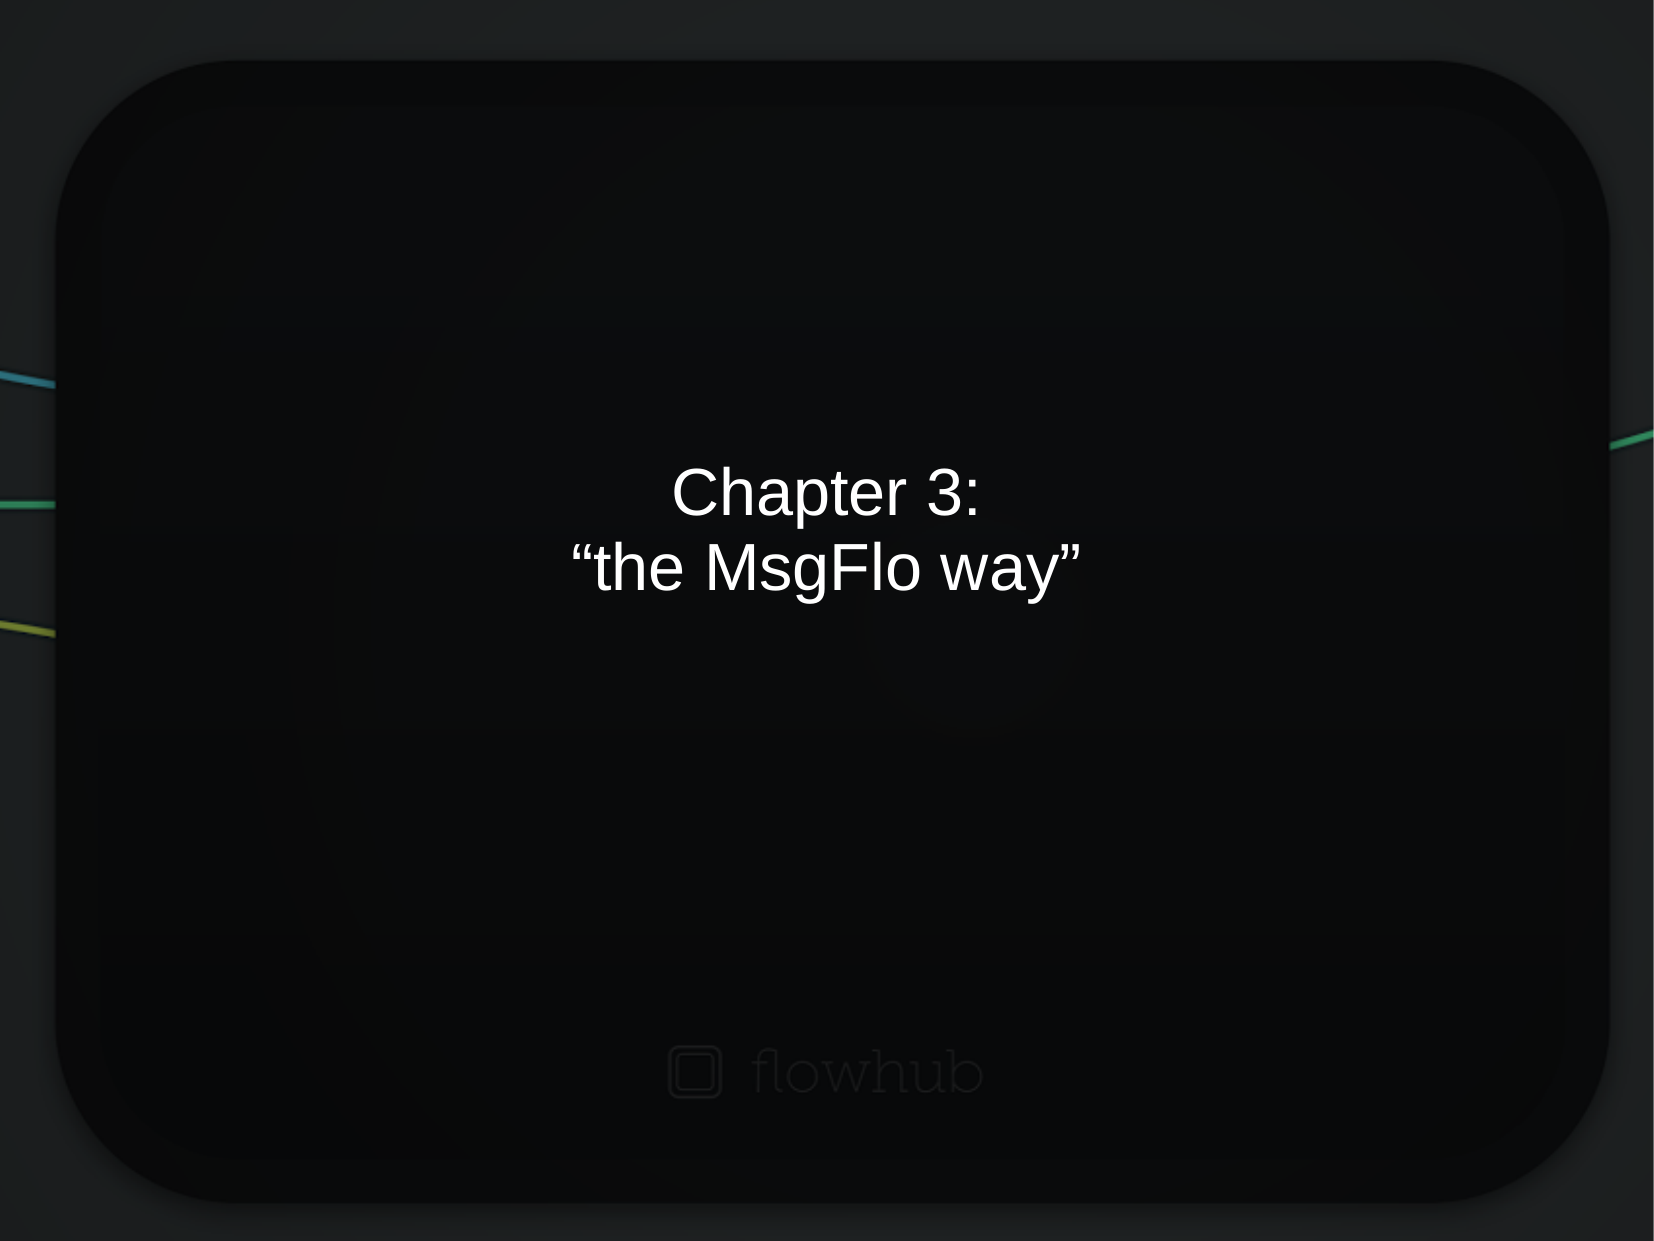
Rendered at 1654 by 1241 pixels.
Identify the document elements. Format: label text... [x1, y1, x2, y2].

picture [0, 0, 1654, 1241]
subtitle Chapter 3: “the MsgFlo way” [82, 49, 1571, 1010]
